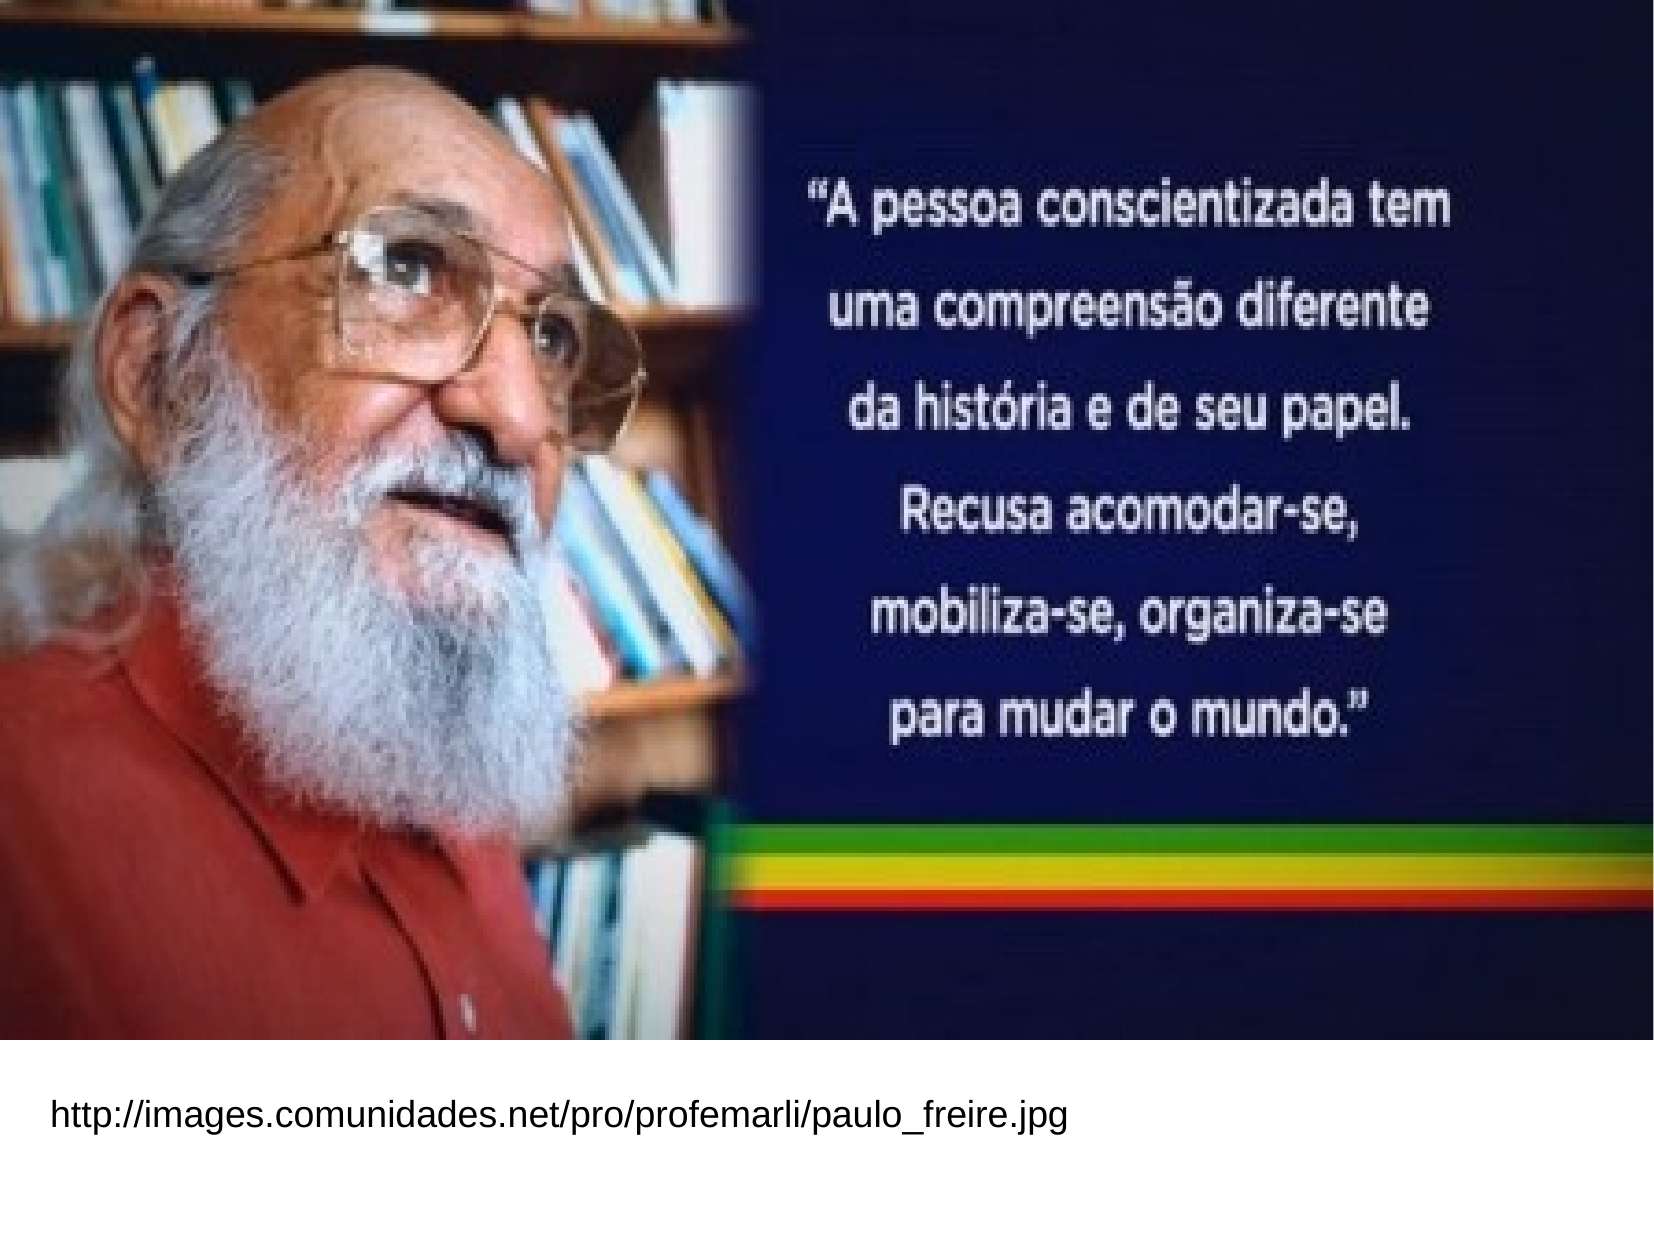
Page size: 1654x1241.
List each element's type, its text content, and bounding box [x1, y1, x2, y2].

text_box http://images.comunidades.net/pro/profemarli/paulo_freire.jpg [35, 1086, 1630, 1144]
picture [0, 0, 1654, 1040]
